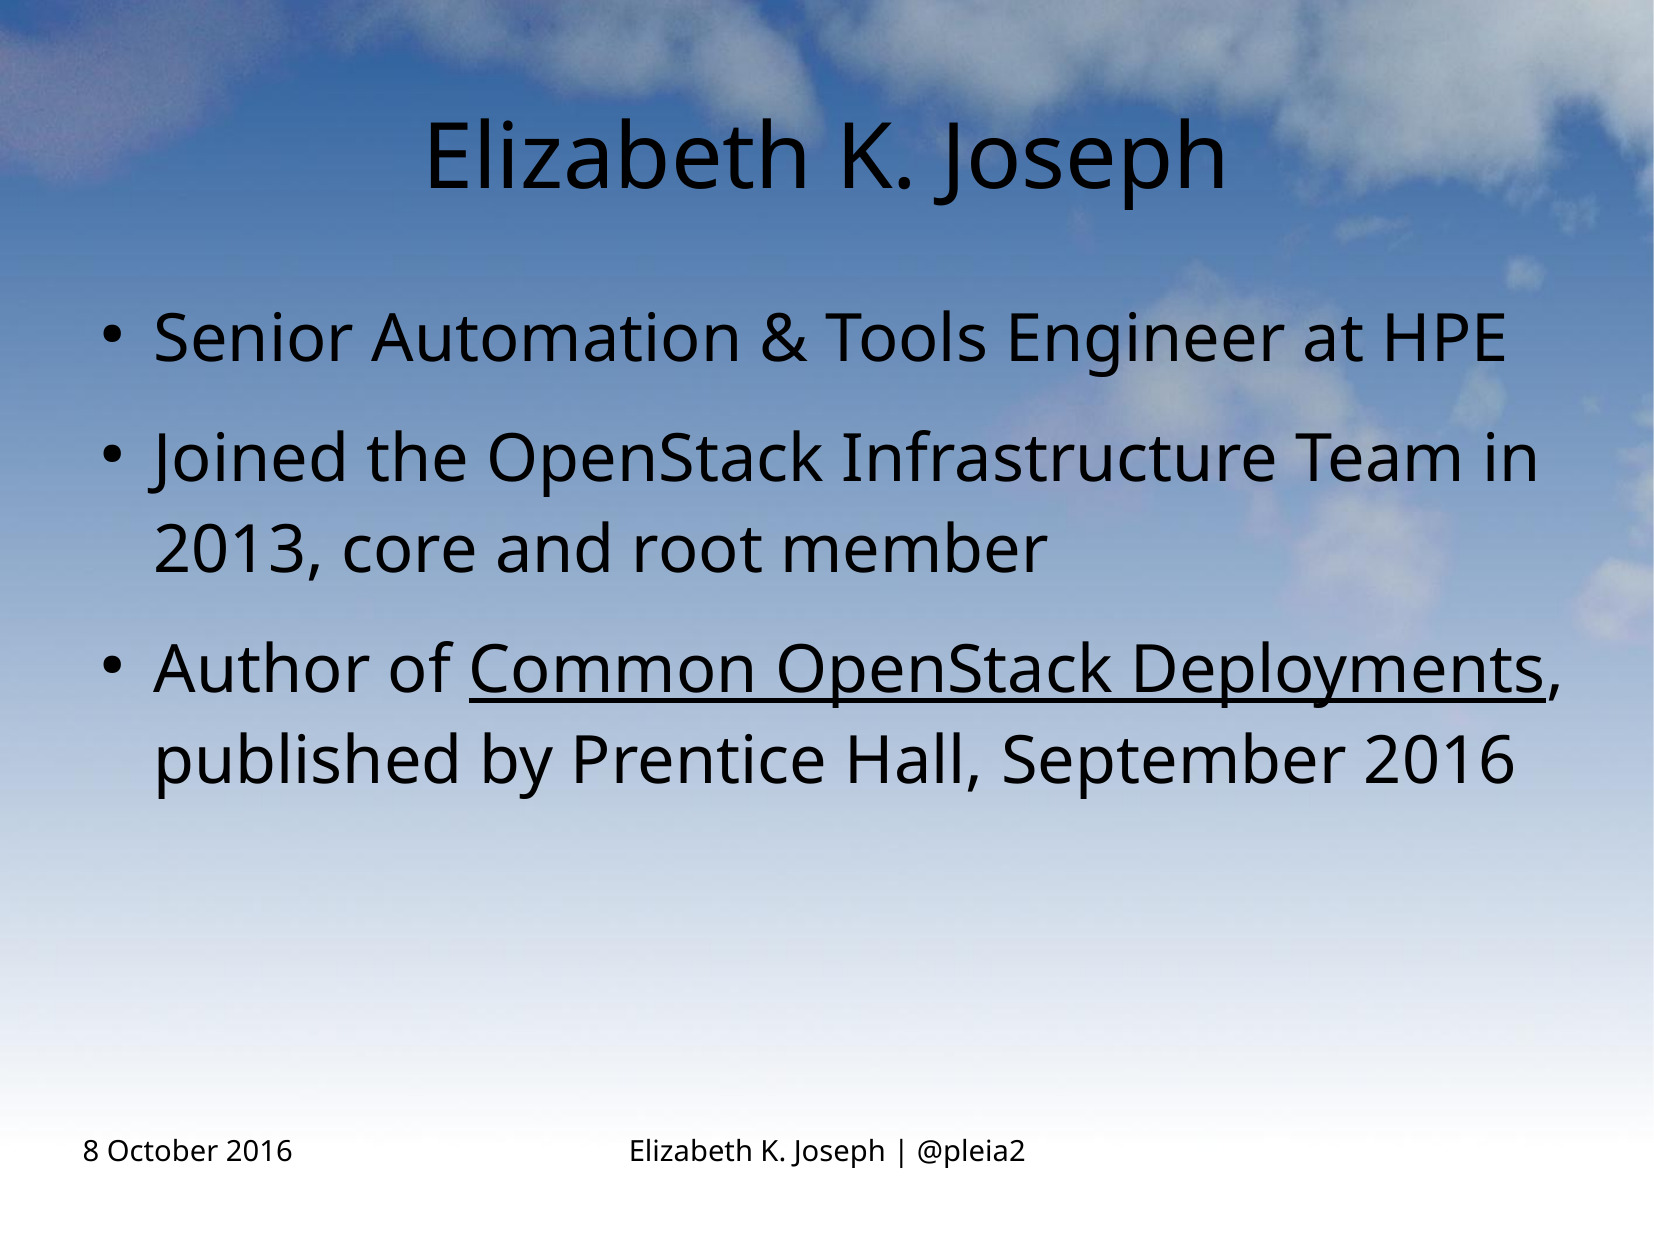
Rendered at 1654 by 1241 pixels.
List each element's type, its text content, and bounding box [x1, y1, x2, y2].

title Elizabeth K. Joseph [82, 49, 1571, 257]
list Senior Automation & Tools Engineer at HPE Joined the OpenStack Infrastructure Team in 2013, core and root member Author of Common OpenStack Deployments, published by Prentice Hall, September 2016 [82, 290, 1571, 1010]
picture [0, 0, 1654, 1241]
